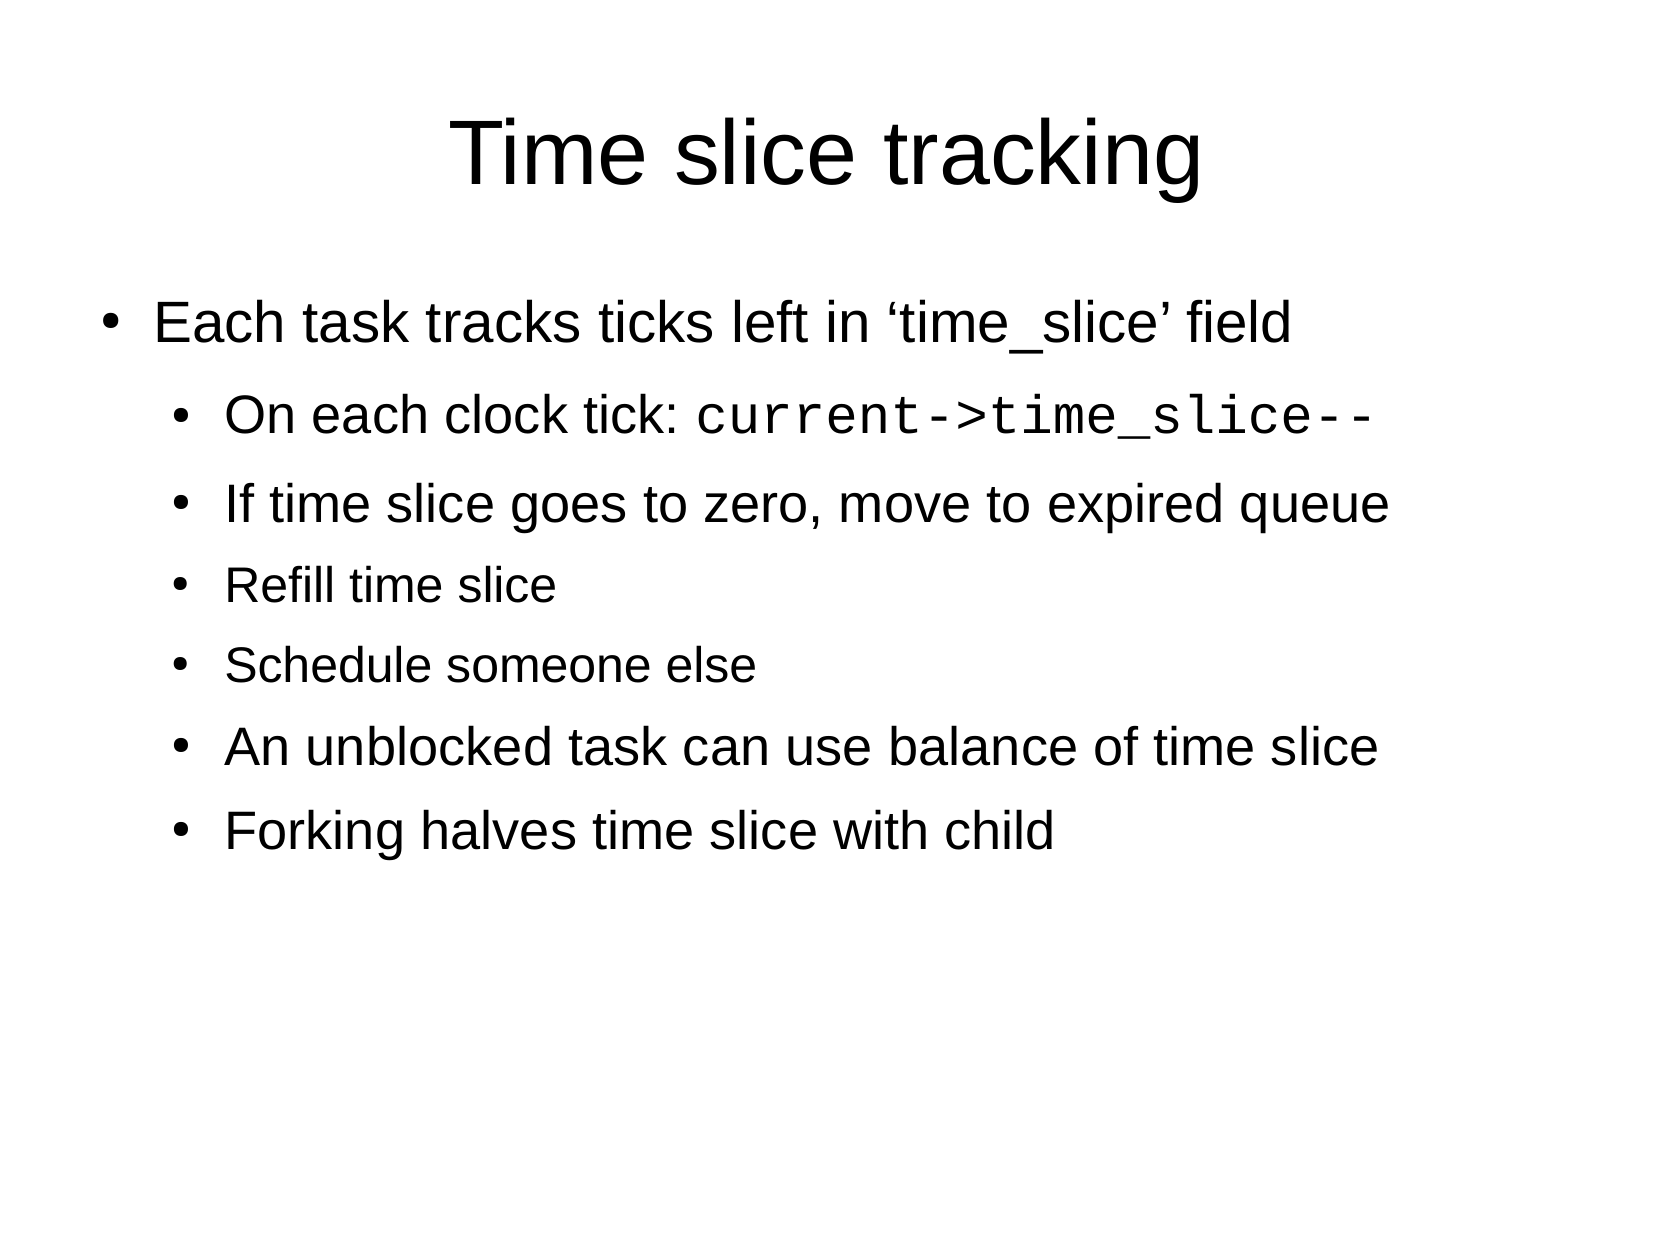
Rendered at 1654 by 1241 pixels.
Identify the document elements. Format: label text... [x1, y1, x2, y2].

list Each task tracks ticks left in ‘time_slice’ field On each clock tick: current->time_slice-- If time slice goes to zero, move to expired queue Refill time slice Schedule someone else An unblocked task can use balance of time slice Forking halves time slice with child [82, 290, 1571, 1010]
title Time slice tracking [82, 49, 1571, 257]
